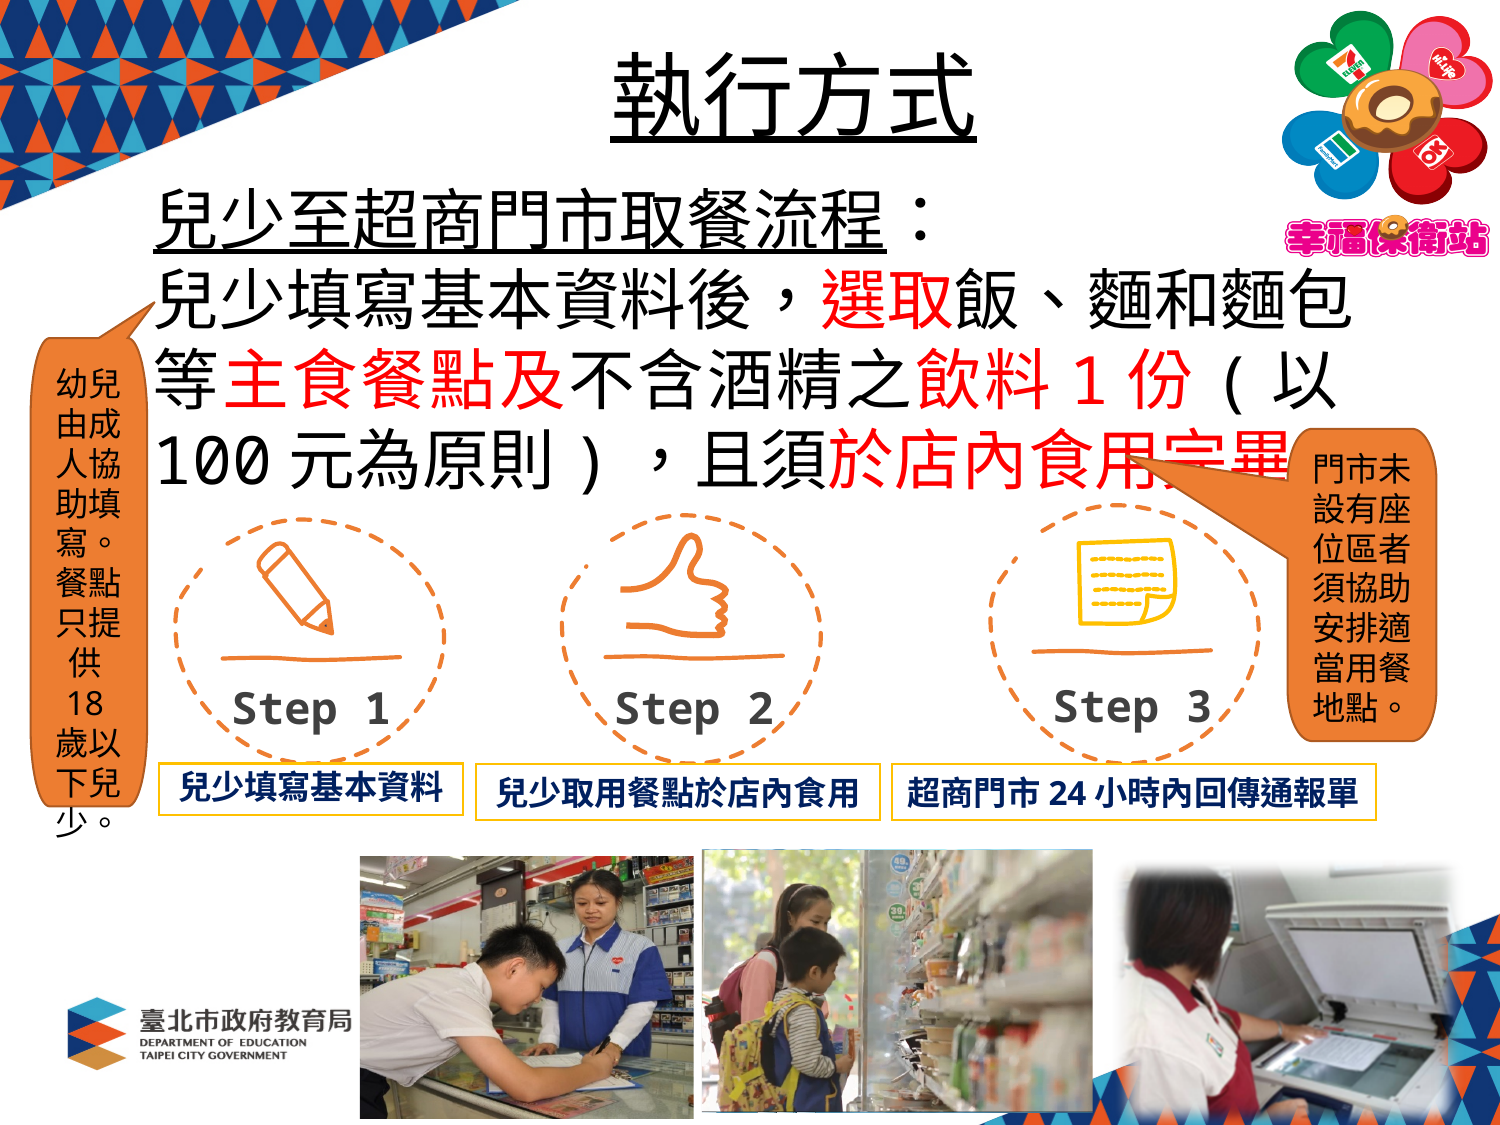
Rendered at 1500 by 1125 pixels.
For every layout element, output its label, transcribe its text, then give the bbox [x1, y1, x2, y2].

text_box 幼兒由成人協助填寫。餐點只提供18歲以下兒少。 [30, 302, 155, 807]
text_box Step 2 [580, 672, 808, 742]
picture [701, 849, 1093, 1113]
text_box Step 1 [197, 672, 425, 742]
text_box 超商門市24小時內回傳通報單 [891, 764, 1377, 820]
text_box 兒少至超商門市取餐流程： 兒少填寫基本資料後，選取飯、麵和麵包等主食餐點及不含酒精之飲料1份(以100元為原則)，且須於店內食用完畢。 [137, 170, 1408, 509]
picture [1109, 856, 1468, 1125]
text_box [320, 620, 330, 631]
text_box 門市未設有座位區者須協助安排適當用餐地點。 [1125, 428, 1437, 742]
text_box Step 3 [1019, 670, 1247, 740]
title 執行方式 [595, 14, 1038, 170]
picture [359, 856, 694, 1119]
text_box 兒少填寫基本資料 [159, 763, 464, 816]
text_box 兒少取用餐點於店內食用 [475, 764, 880, 820]
